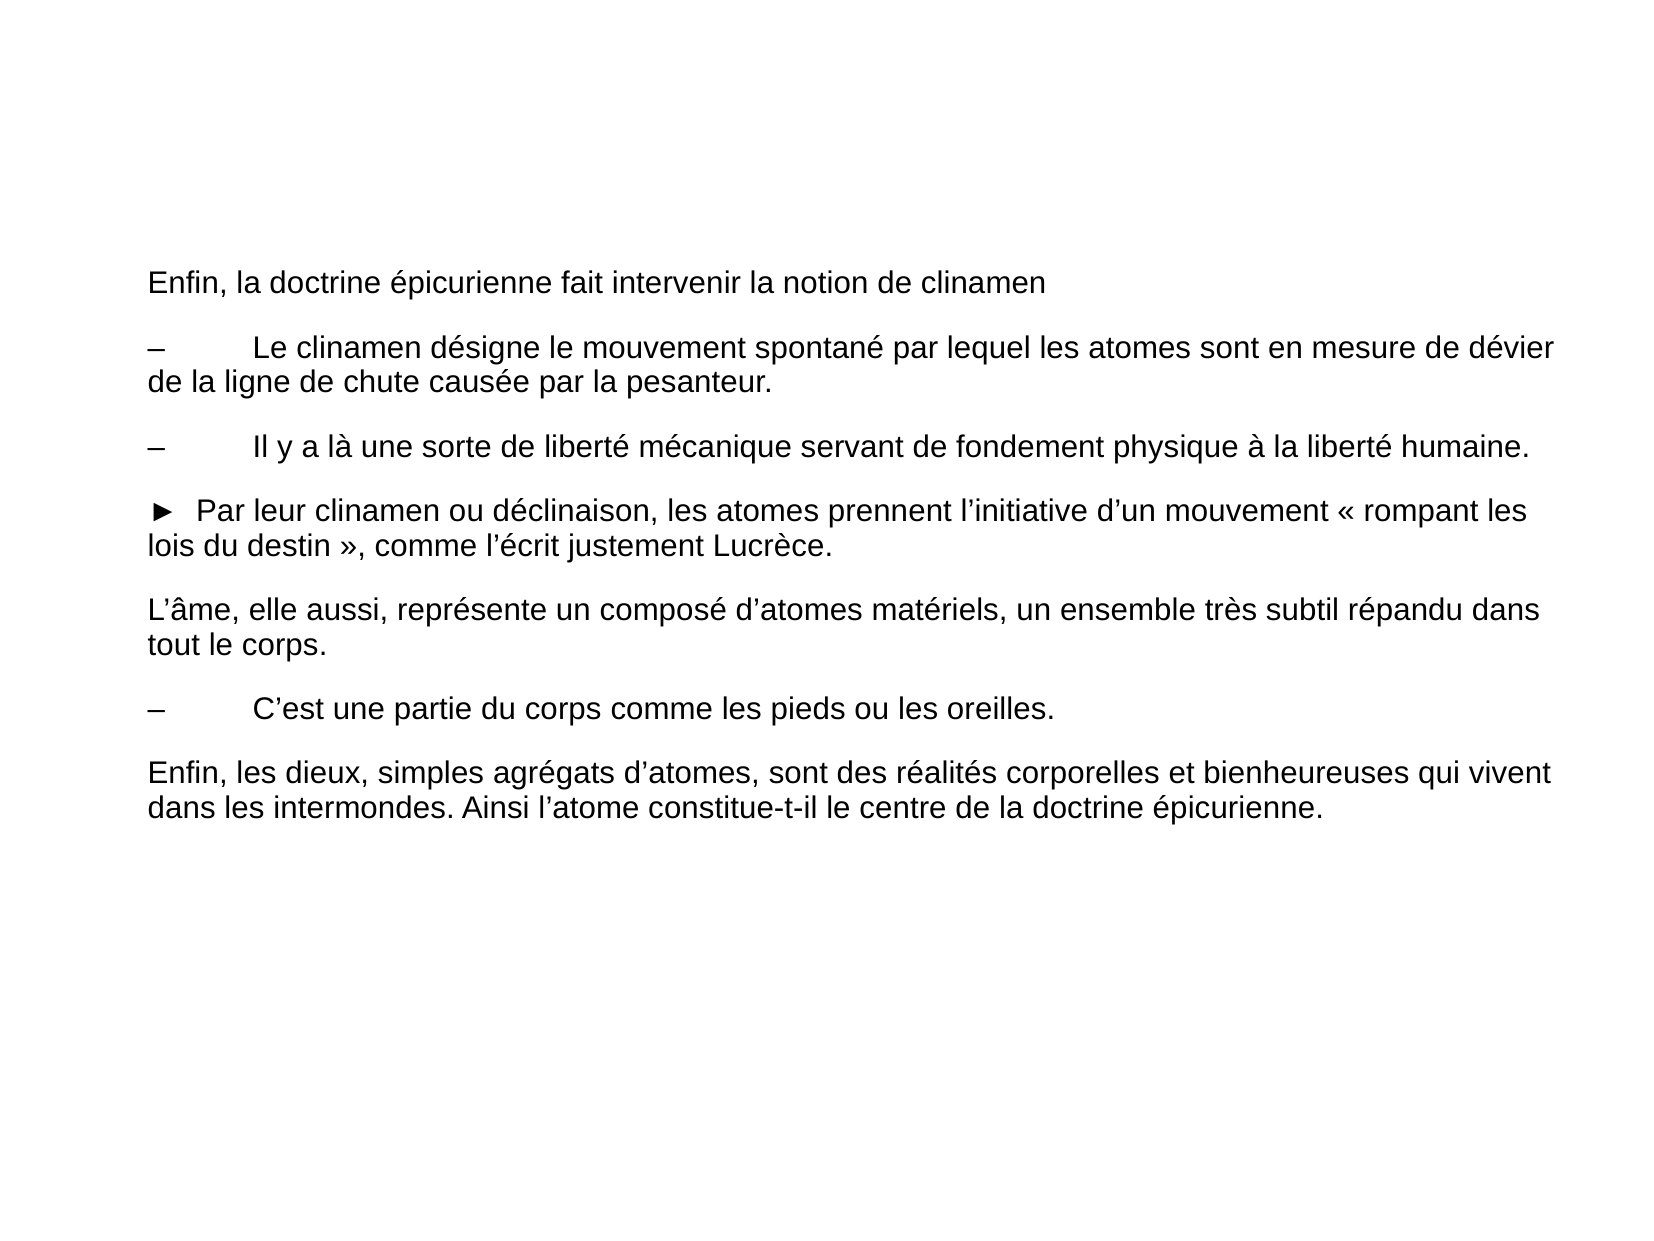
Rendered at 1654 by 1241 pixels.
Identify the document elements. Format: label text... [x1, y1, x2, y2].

list Enfin, la doctrine épicurienne fait intervenir la notion de clinamen – Le clinamen désigne le mouvement spontané par lequel les atomes sont en mesure de dévier de la ligne de chute causée par la pesanteur. – Il y a là une sorte de liberté mécanique servant de fondement physique à la liberté humaine. ► Par leur clinamen ou déclinaison, les atomes prennent l’initiative d’un mouvement « rompant les lois du destin », comme l’écrit justement Lucrèce. L’âme, elle aussi, représente un composé d’atomes matériels, un ensemble très subtil répandu dans tout le corps. – C’est une partie du corps comme les pieds ou les oreilles. Enfin, les dieux, simples agrégats d’atomes, sont des réalités corporelles et bienheureuses qui vivent dans les intermondes. Ainsi l’atome constitue-t-il le centre de la doctrine épicurienne. [76, 265, 1565, 1085]
